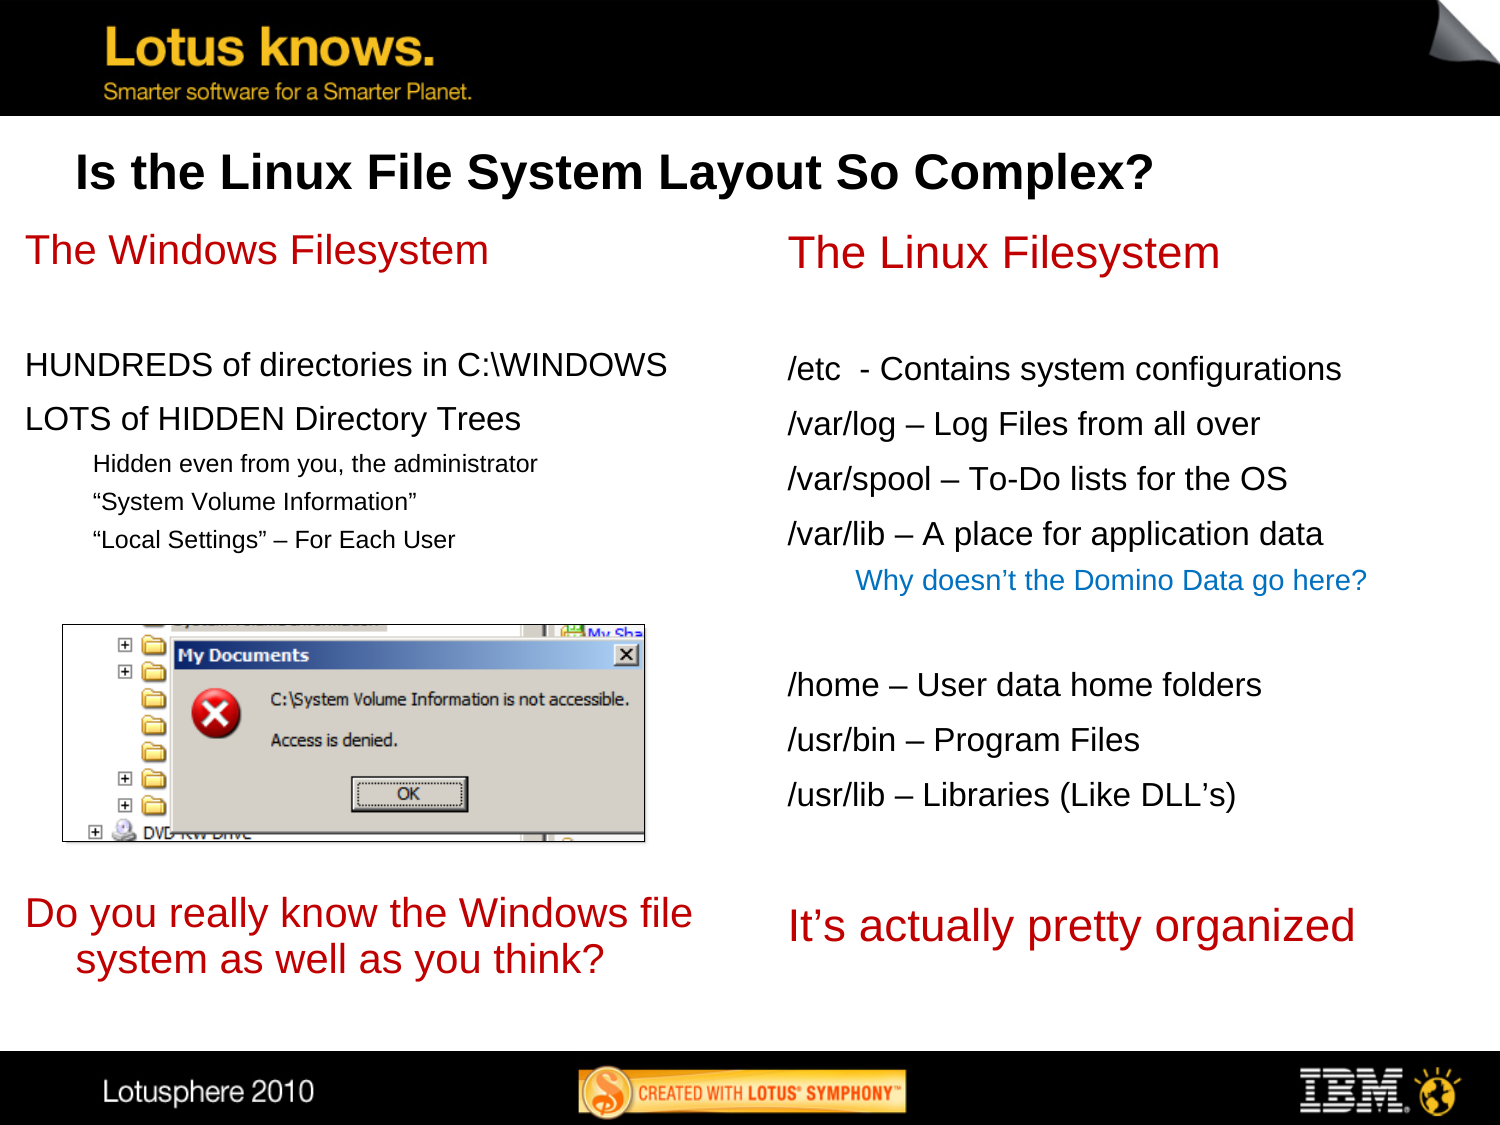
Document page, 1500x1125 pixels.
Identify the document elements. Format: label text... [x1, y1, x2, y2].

title Is the Linux File System Layout So Complex? [74, 137, 1475, 200]
picture [0, 0, 1500, 114]
list The Windows Filesystem HUNDREDS of directories in C:\WINDOWS LOTS of HIDDEN Directory Trees Hidden even from you, the administrator “System Volume Information” “Local Settings” – For Each User Do you really know the Windows file system as well as you think? [24, 224, 750, 1038]
picture [62, 624, 644, 841]
picture [0, 1053, 1500, 1125]
list The Linux Filesystem /etc - Contains system configurations /var/log – Log Files from all over /var/spool – To-Do lists for the OS /var/lib – A place for application data Why doesn’t the Domino Data go here? /home – User data home folders /usr/bin – Program Files /usr/lib – Libraries (Like DLL’s) It’s actually pretty organized [787, 224, 1476, 1089]
